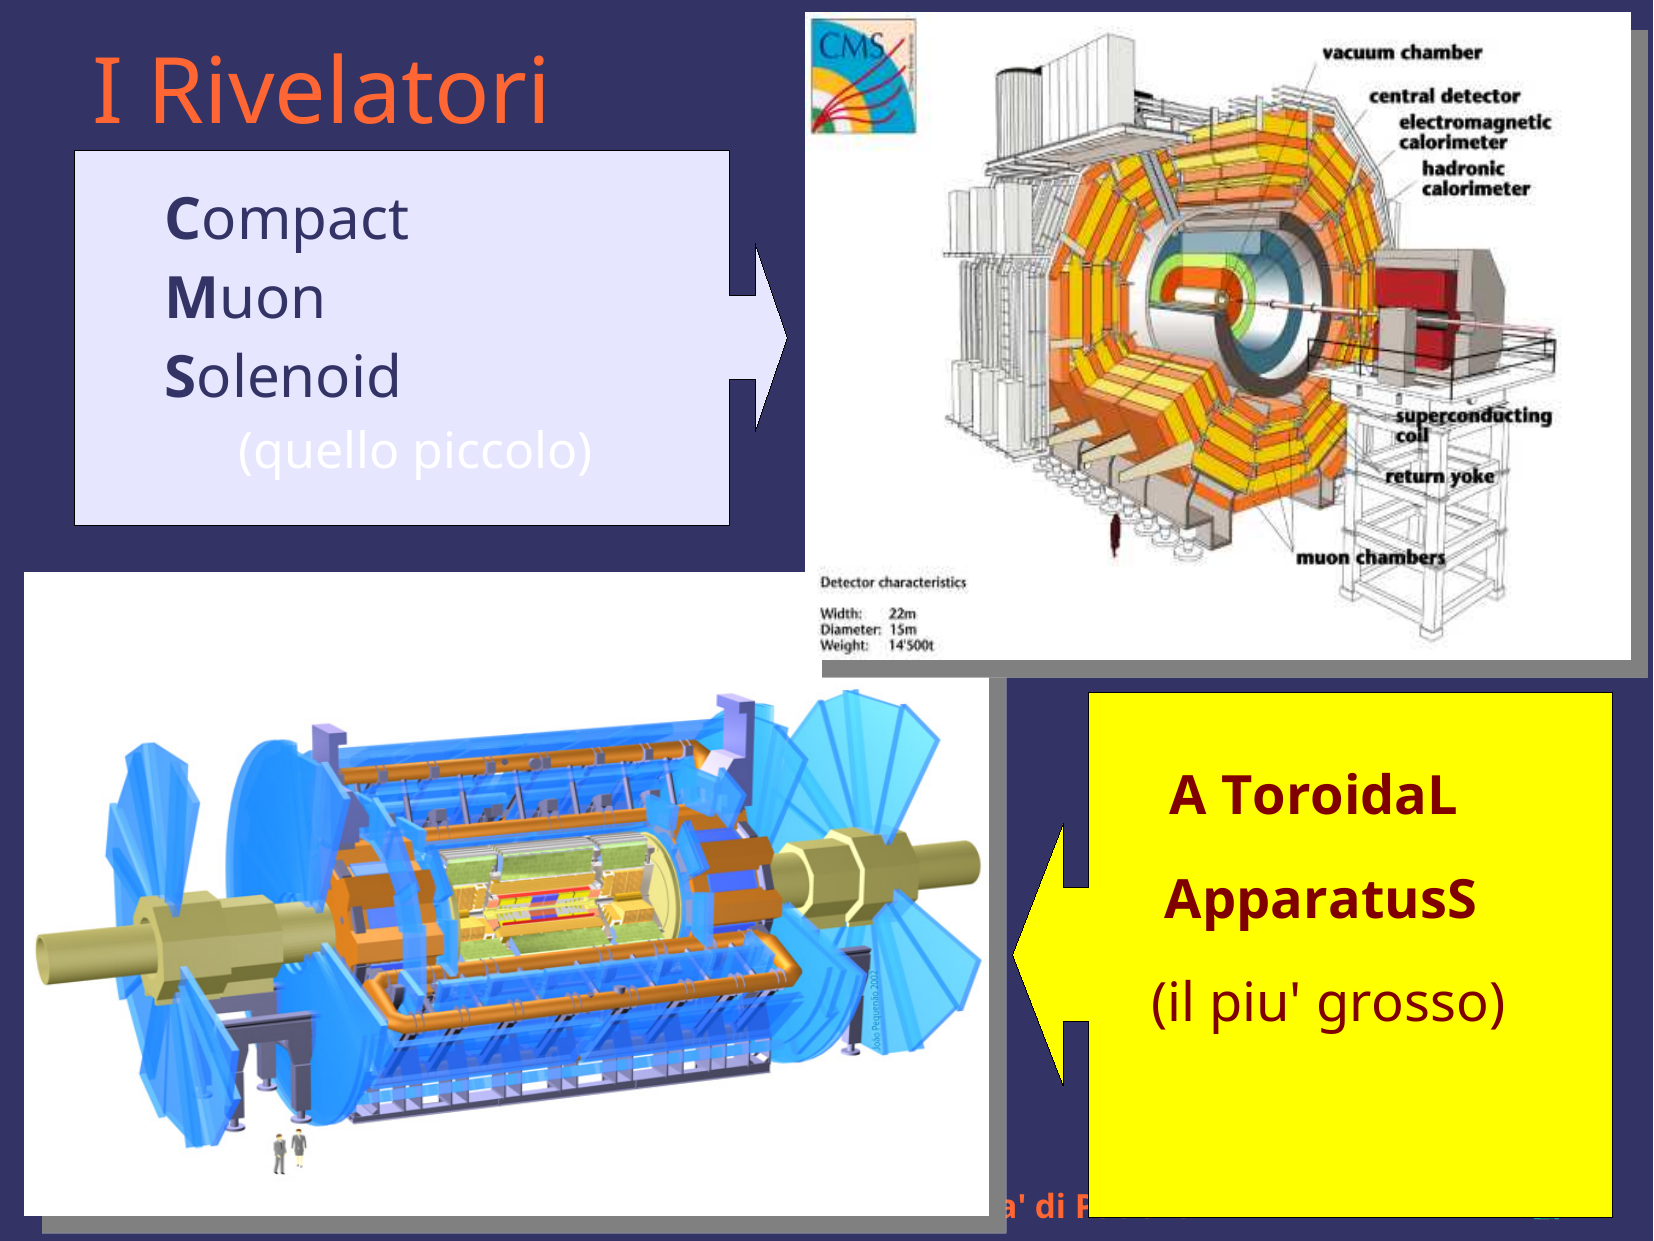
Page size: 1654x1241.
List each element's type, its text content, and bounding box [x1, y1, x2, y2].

text_box [1088, 692, 1613, 756]
text_box Compact Muon Solenoid (quello piccolo) [150, 169, 597, 498]
list A ToroidaL ApparatusS (il piu' grosso) [900, 756, 1653, 1043]
title I Rivelatori [82, 37, 563, 139]
text_box [74, 150, 788, 526]
text_box [1088, 1043, 1613, 1218]
picture [24, 12, 1631, 1216]
text_box [1046, 1043, 1064, 1086]
